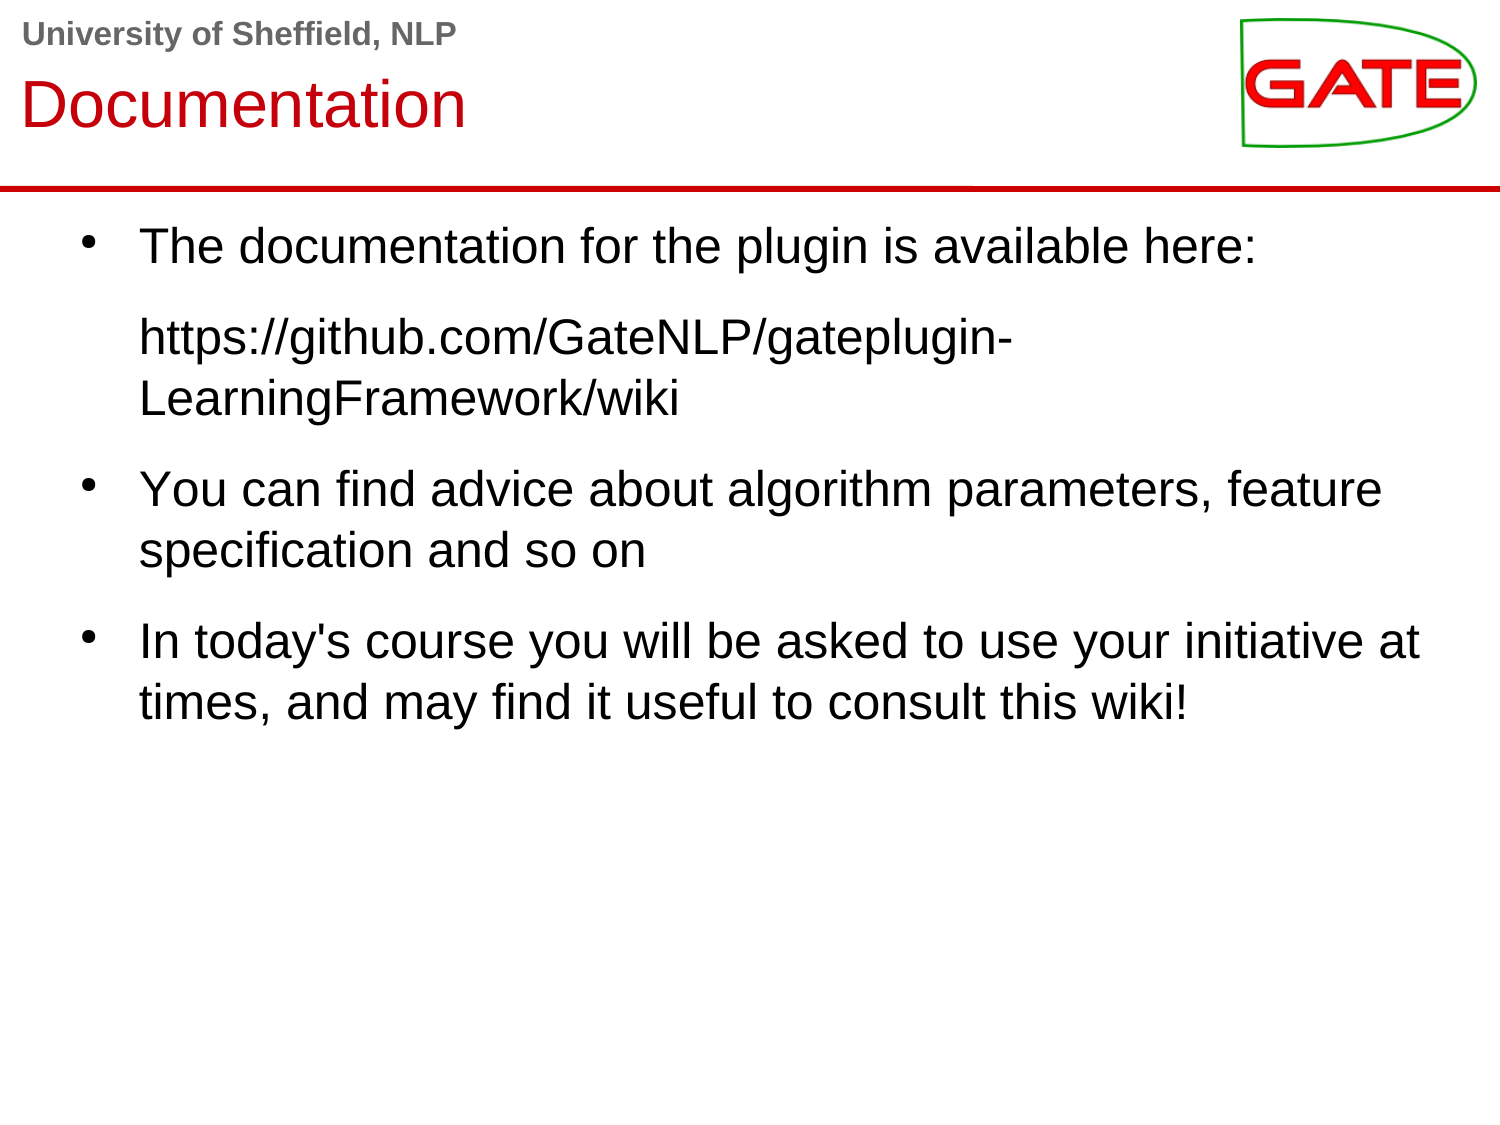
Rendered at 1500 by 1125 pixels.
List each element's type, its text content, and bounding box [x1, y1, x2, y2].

list The documentation for the plugin is available here: https://github.com/GateNLP/gateplugin-LearningFramework/wiki You can find advice about algorithm parameters, feature specification and so on In today's course you will be asked to use your initiative at times, and may find it useful to consult this wiki! [23, 212, 1477, 1063]
title Documentation [20, 45, 1240, 166]
picture [1240, 18, 1477, 148]
